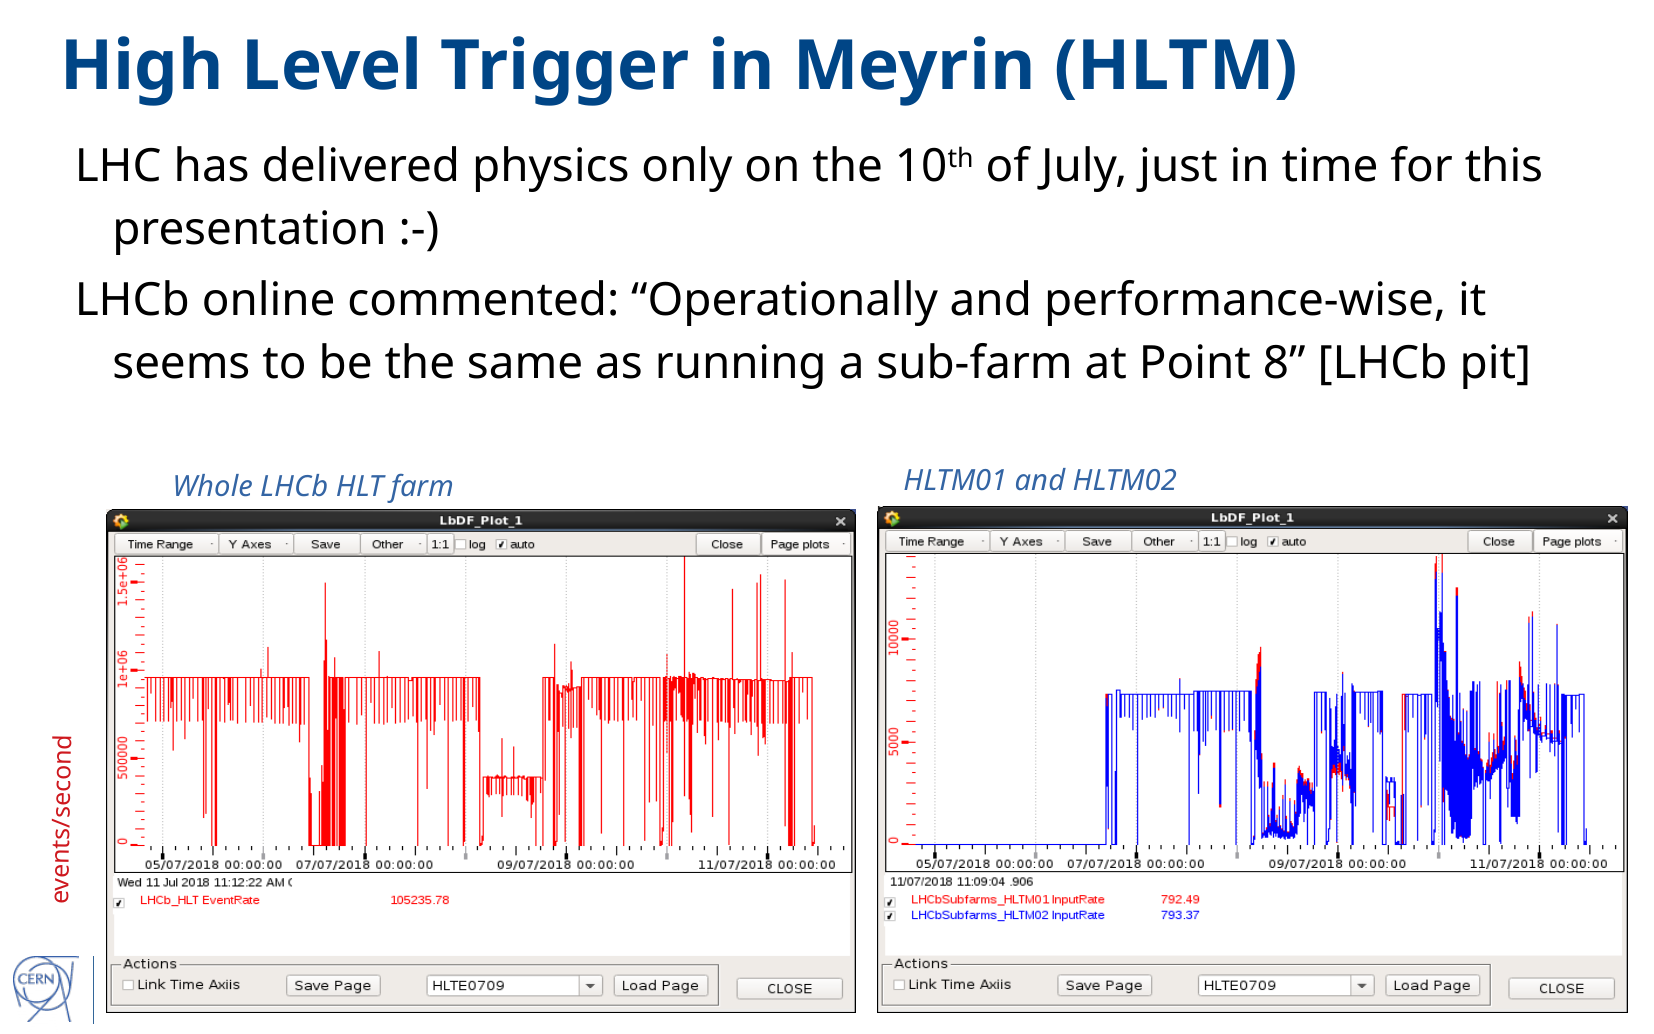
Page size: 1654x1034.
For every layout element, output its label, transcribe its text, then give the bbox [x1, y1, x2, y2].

picture [13, 956, 79, 1032]
text_box Whole LHCb HLT farm [157, 457, 503, 513]
text_box events/second [33, 596, 89, 920]
picture [106, 509, 856, 1013]
title High Level Trigger in Meyrin (HLTM) [60, 0, 1528, 125]
text_box LHC has delivered physics only on the 10th of July, just in time for this presentation :-) LHCb online commented: “Operationally and performance-wise, it seems to be the same as running a sub-farm at Point 8” [LHCb pit] [59, 125, 1587, 447]
text_box HLTM01 and HLTM02 [888, 451, 1234, 507]
picture [877, 506, 1628, 1013]
